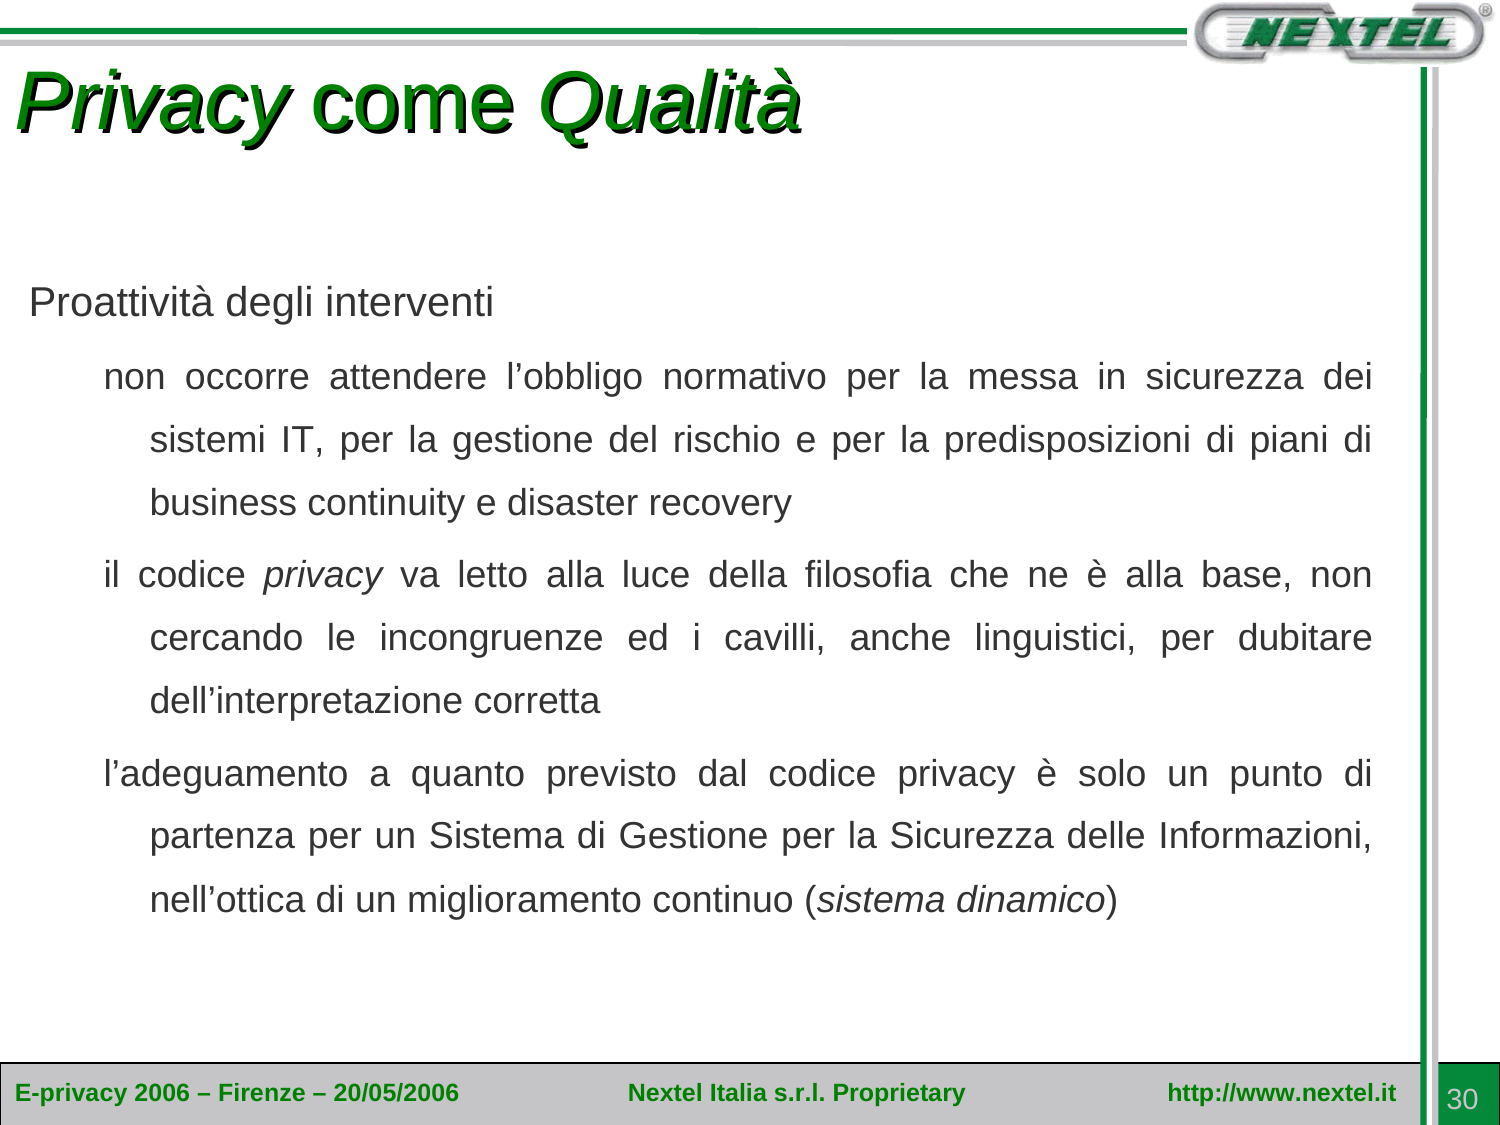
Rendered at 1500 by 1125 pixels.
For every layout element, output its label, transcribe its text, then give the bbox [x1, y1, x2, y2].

title Privacy come Qualità [0, 39, 1182, 162]
list Proattività degli interventi non occorre attendere l’obbligo normativo per la messa in sicurezza dei sistemi IT, per la gestione del rischio e per la predisposizioni di piani di business continuity e disaster recovery il codice privacy va letto alla luce della filosofia che ne è alla base, non cercando le incongruenze ed i cavilli, anche linguistici, per dubitare dell’interpretazione corretta l’adeguamento a quanto previsto dal codice privacy è solo un punto di partenza per un Sistema di Gestione per la Sicurezza delle Informazioni, nell’ottica di un miglioramento continuo (sistema dinamico) [13, 248, 1388, 1001]
picture [1187, 0, 1500, 67]
